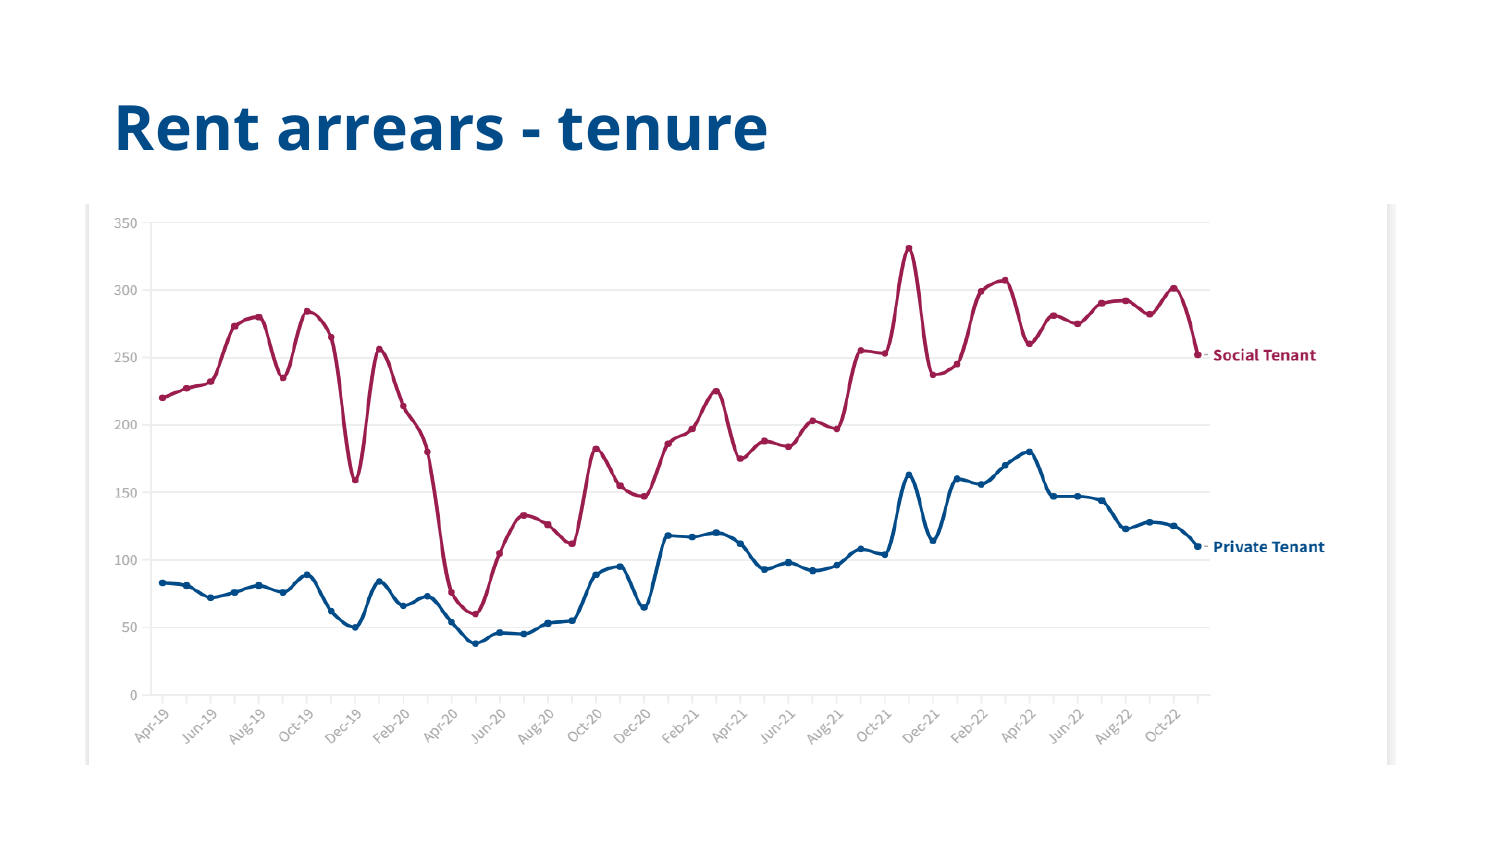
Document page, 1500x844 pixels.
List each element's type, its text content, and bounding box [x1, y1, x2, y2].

title Rent arrears - tenure [98, 72, 1396, 174]
picture [85, 204, 1396, 765]
